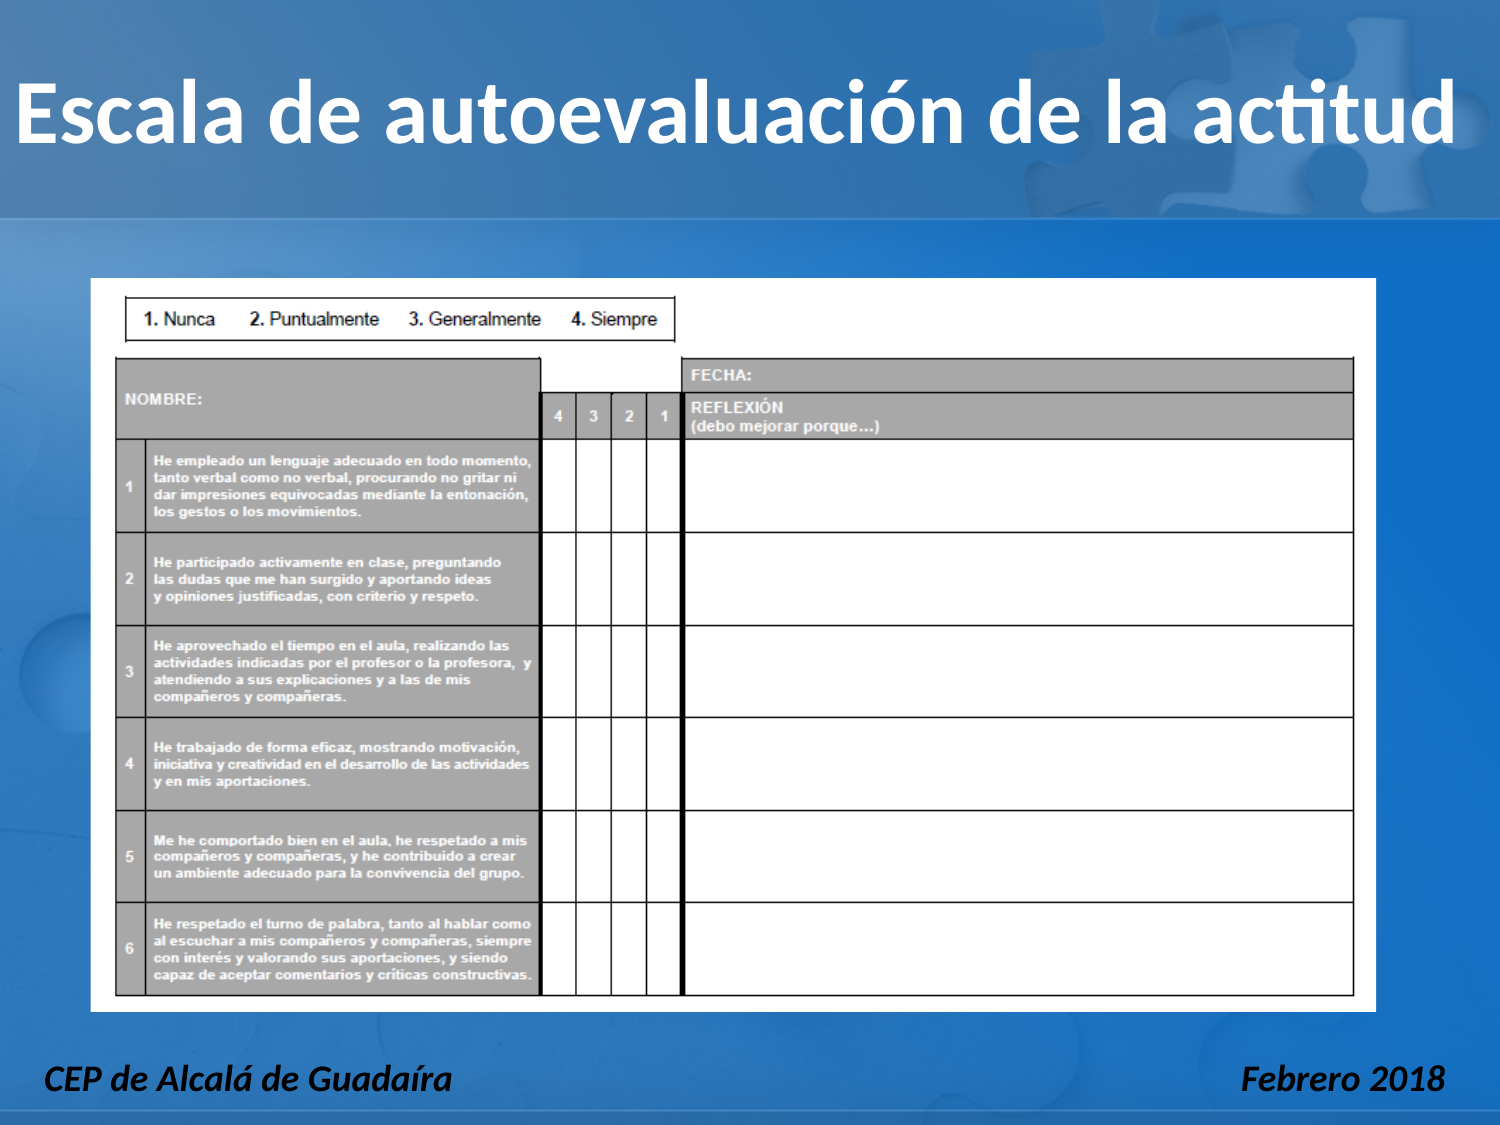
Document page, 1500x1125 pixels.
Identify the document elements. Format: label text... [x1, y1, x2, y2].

picture [0, 232, 1500, 1125]
text_box CEP de Alcalá de Guadaíra Febrero 2018 [29, 1046, 1489, 1107]
title Escala de autoevaluación de la actitud [0, 44, 1500, 232]
